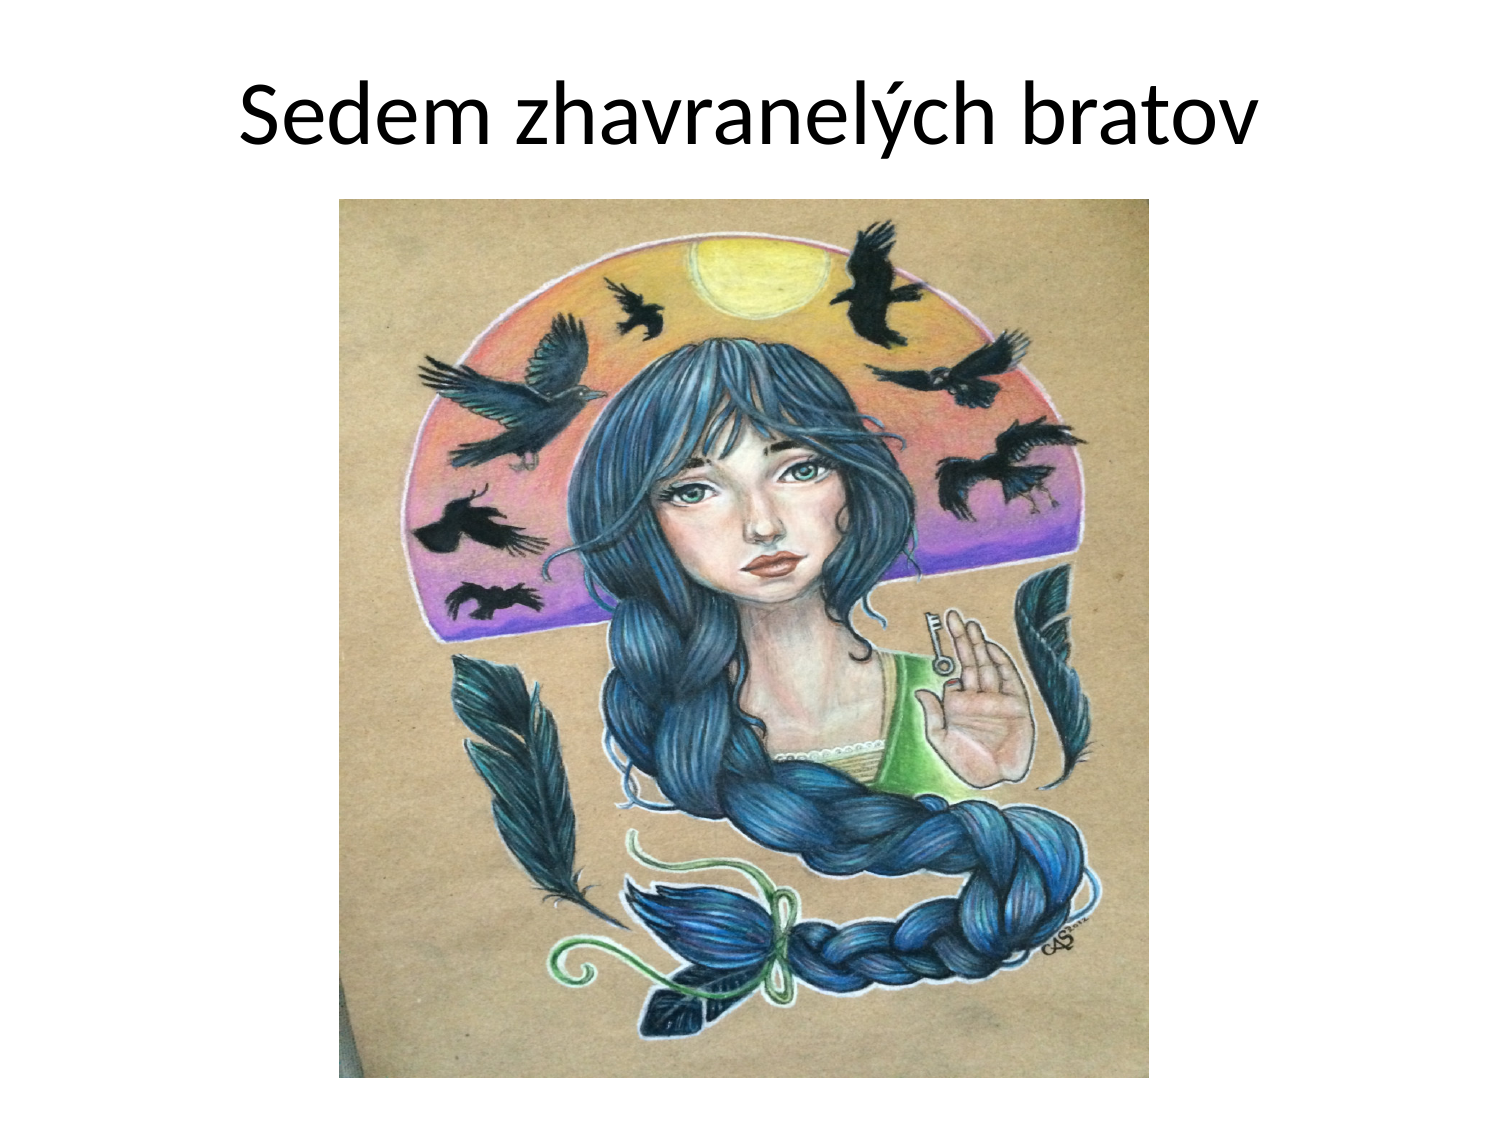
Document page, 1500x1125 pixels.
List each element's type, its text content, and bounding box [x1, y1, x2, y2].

picture [339, 199, 1149, 1079]
title Sedem zhavranelých bratov [75, 45, 1425, 233]
